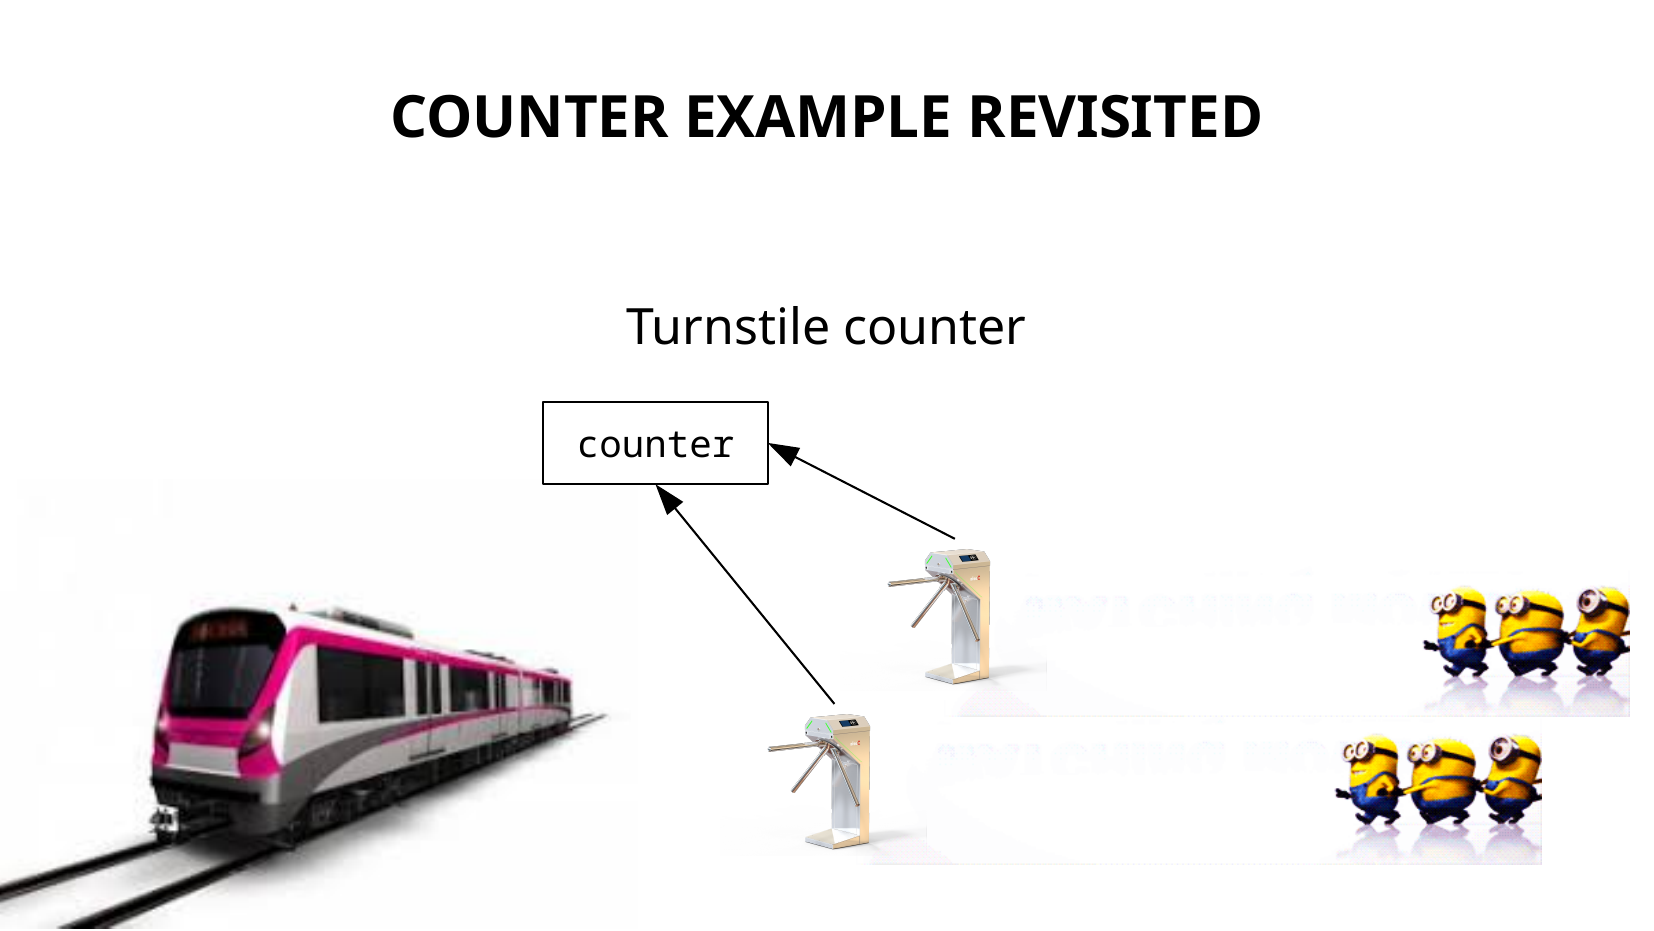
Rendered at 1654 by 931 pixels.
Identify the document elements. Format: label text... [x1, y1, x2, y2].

picture [0, 479, 638, 929]
picture [720, 348, 1630, 865]
text_box counter [543, 401, 768, 485]
title COUNTER EXAMPLE REVISITED [82, 36, 1571, 193]
text_box Turnstile counter [183, 283, 1471, 360]
